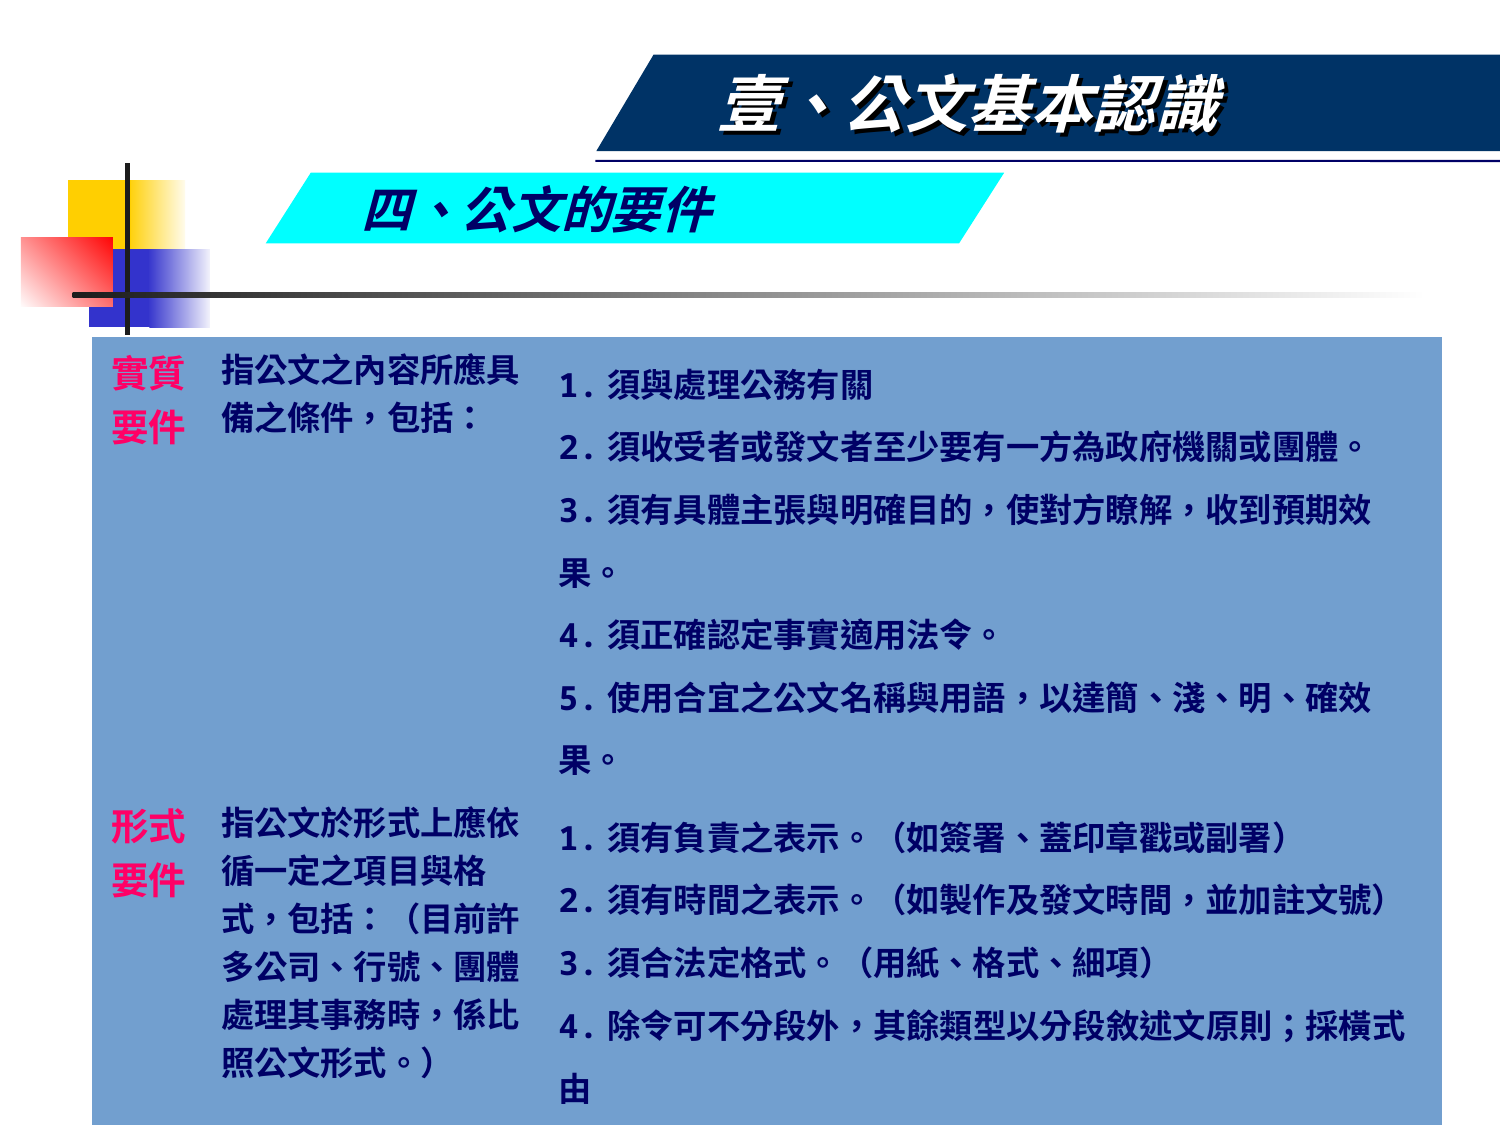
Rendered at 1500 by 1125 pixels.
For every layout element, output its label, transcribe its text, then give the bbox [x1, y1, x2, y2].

table_cell 形式要件 [92, 790, 206, 1125]
table_header 實質要件 [92, 337, 206, 790]
text_box 壹、公文基本認識 [596, 54, 1500, 152]
table_cell 指公文於形式上應依循一定之項目與格式，包括：（目前許多公司、行號、團體處理其事務時，係比照公文形式。） [206, 790, 544, 1125]
text_box 四、公文的要件 [265, 172, 1005, 244]
table_cell 1.須有負責之表示。（如簽署、蓋印章戳或副署） 2.須有時間之表示。（如製作及發文時間，並加註文號） 3.須合法定格式。（用紙、格式、細項） 4.除令可不分段外，其餘類型以分段敘述文原則；採橫式由 左而右，橫行書寫。 [544, 790, 1442, 1125]
table_header 指公文之內容所應具備之條件，包括： [206, 337, 544, 790]
table_header 1.須與處理公務有關 2.須收受者或發文者至少要有一方為政府機關或團體。 3.須有具體主張與明確目的，使對方瞭解，收到預期效果。 4.須正確認定事實適用法令。 5.使用合宜之公文名稱與用語，以達簡、淺、明、確效果。 [544, 337, 1442, 790]
